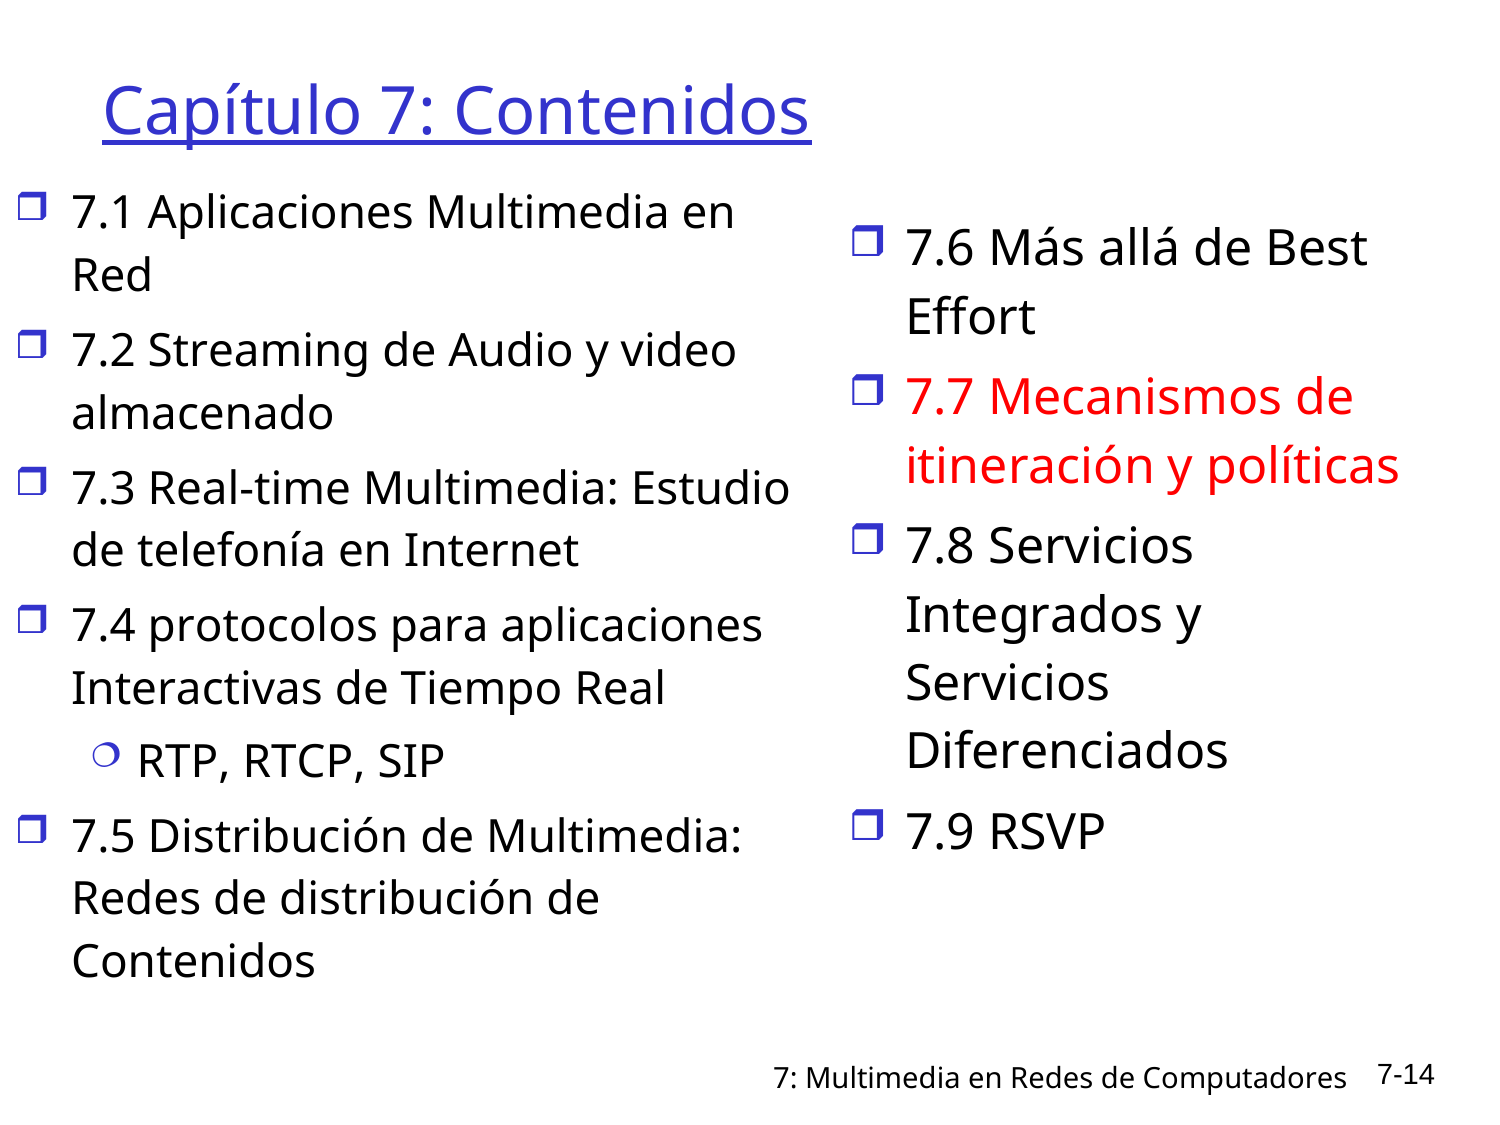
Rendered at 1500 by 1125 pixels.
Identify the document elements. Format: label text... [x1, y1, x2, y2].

title Capítulo 7: Contenidos [87, 37, 1363, 181]
list 7.1 Aplicaciones Multimedia en Red 7.2 Streaming de Audio y video almacenado 7.3 Real-time Multimedia: Estudio de telefonía en Internet 7.4 protocolos para aplicaciones Interactivas de Tiempo Real RTP, RTCP, SIP 7.5 Distribución de Multimedia: Redes de distribución de Contenidos [0, 172, 824, 978]
list 7.6 Más allá de Best Effort 7.7 Mecanismos de itineración y políticas 7.8 Servicios Integrados y Servicios Diferenciados 7.9 RSVP [834, 204, 1430, 968]
